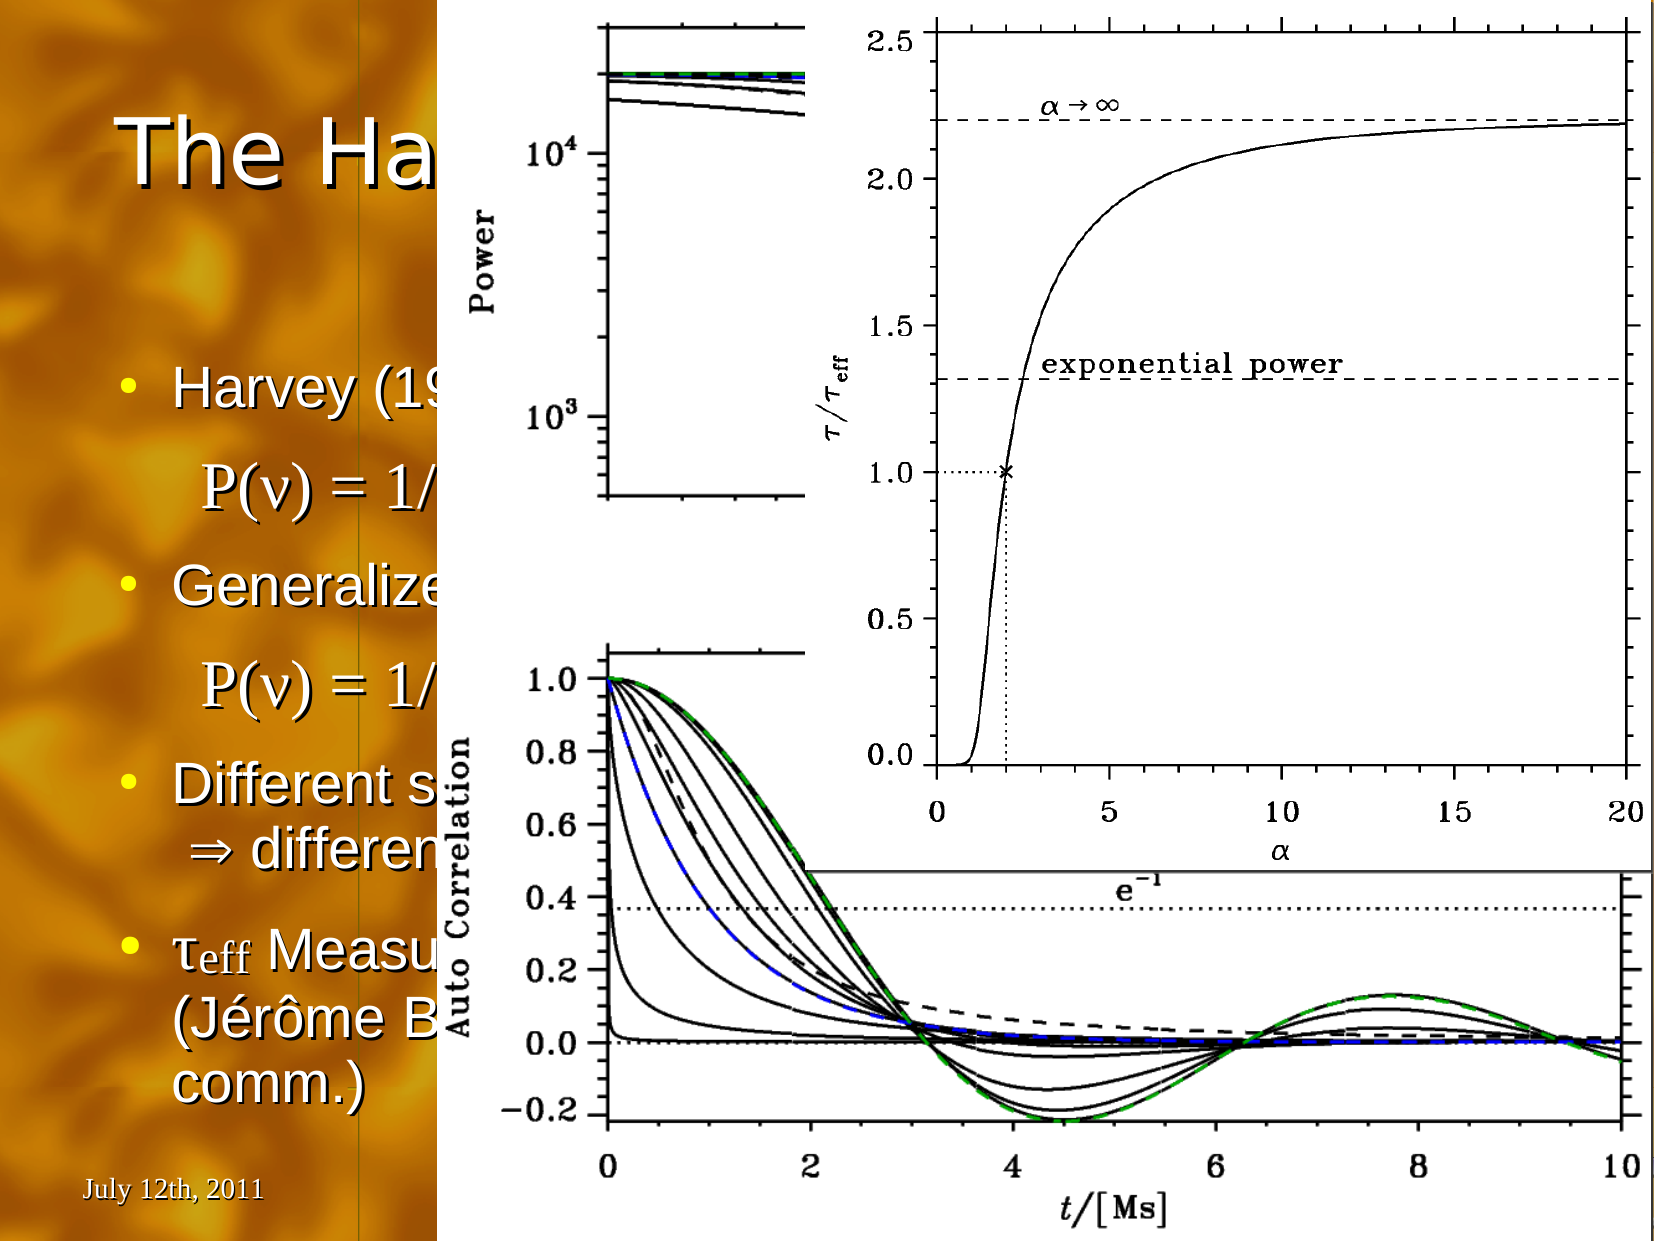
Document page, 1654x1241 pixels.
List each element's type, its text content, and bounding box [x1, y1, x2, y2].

picture [0, 0, 1654, 1241]
list Harvey (1985): P(ν) = 1/[1 + (2πντ)2] Generalized to: P(ν) = 1/[1 + (2πντ)α] Different slopes: α ~ [1.5; 5] ⇒ different pulse width τeff Measure actual width (Jérôme Ballot, priv. comm.) [82, 354, 437, 1173]
title The Harvey Law – Generalized [82, 56, 437, 250]
